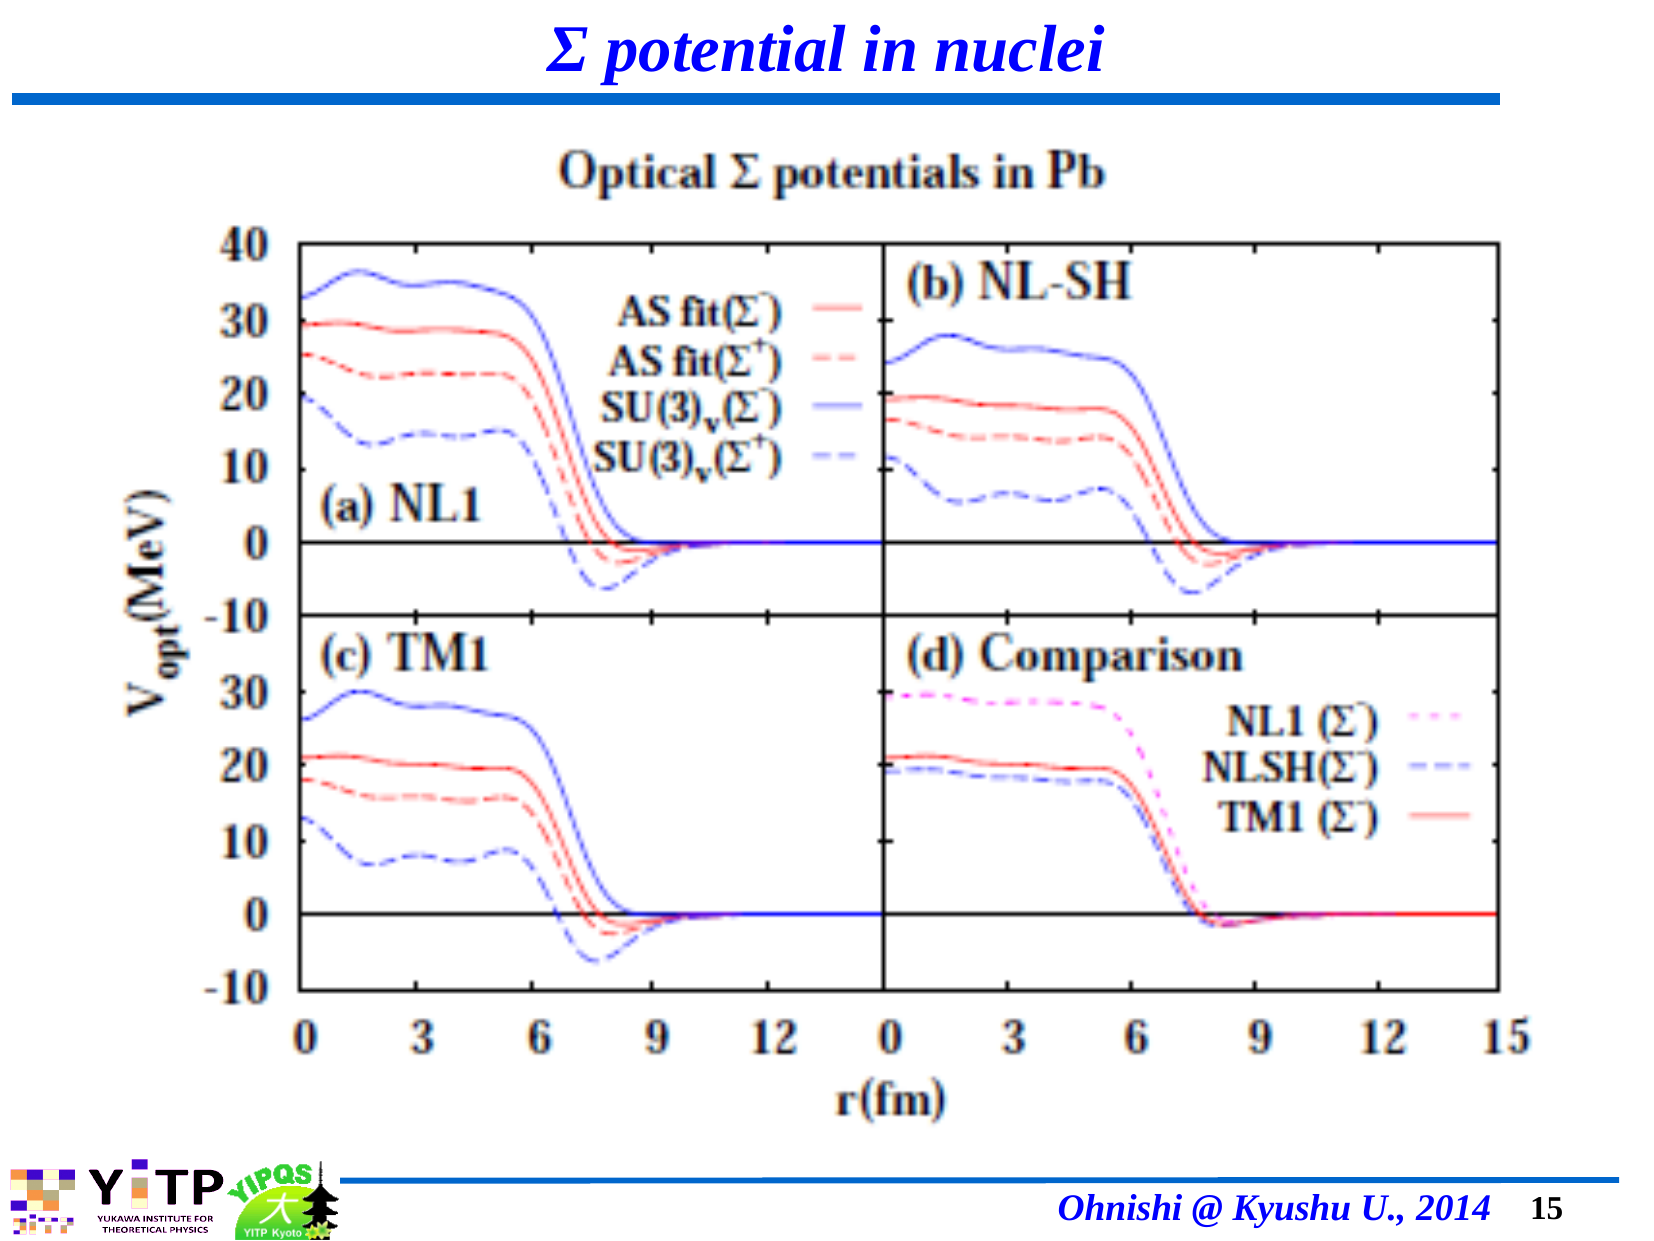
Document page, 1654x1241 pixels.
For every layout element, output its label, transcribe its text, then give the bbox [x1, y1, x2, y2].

picture [0, 1154, 340, 1241]
title Σ potential in nuclei [0, 0, 1654, 99]
picture [106, 136, 1548, 1152]
